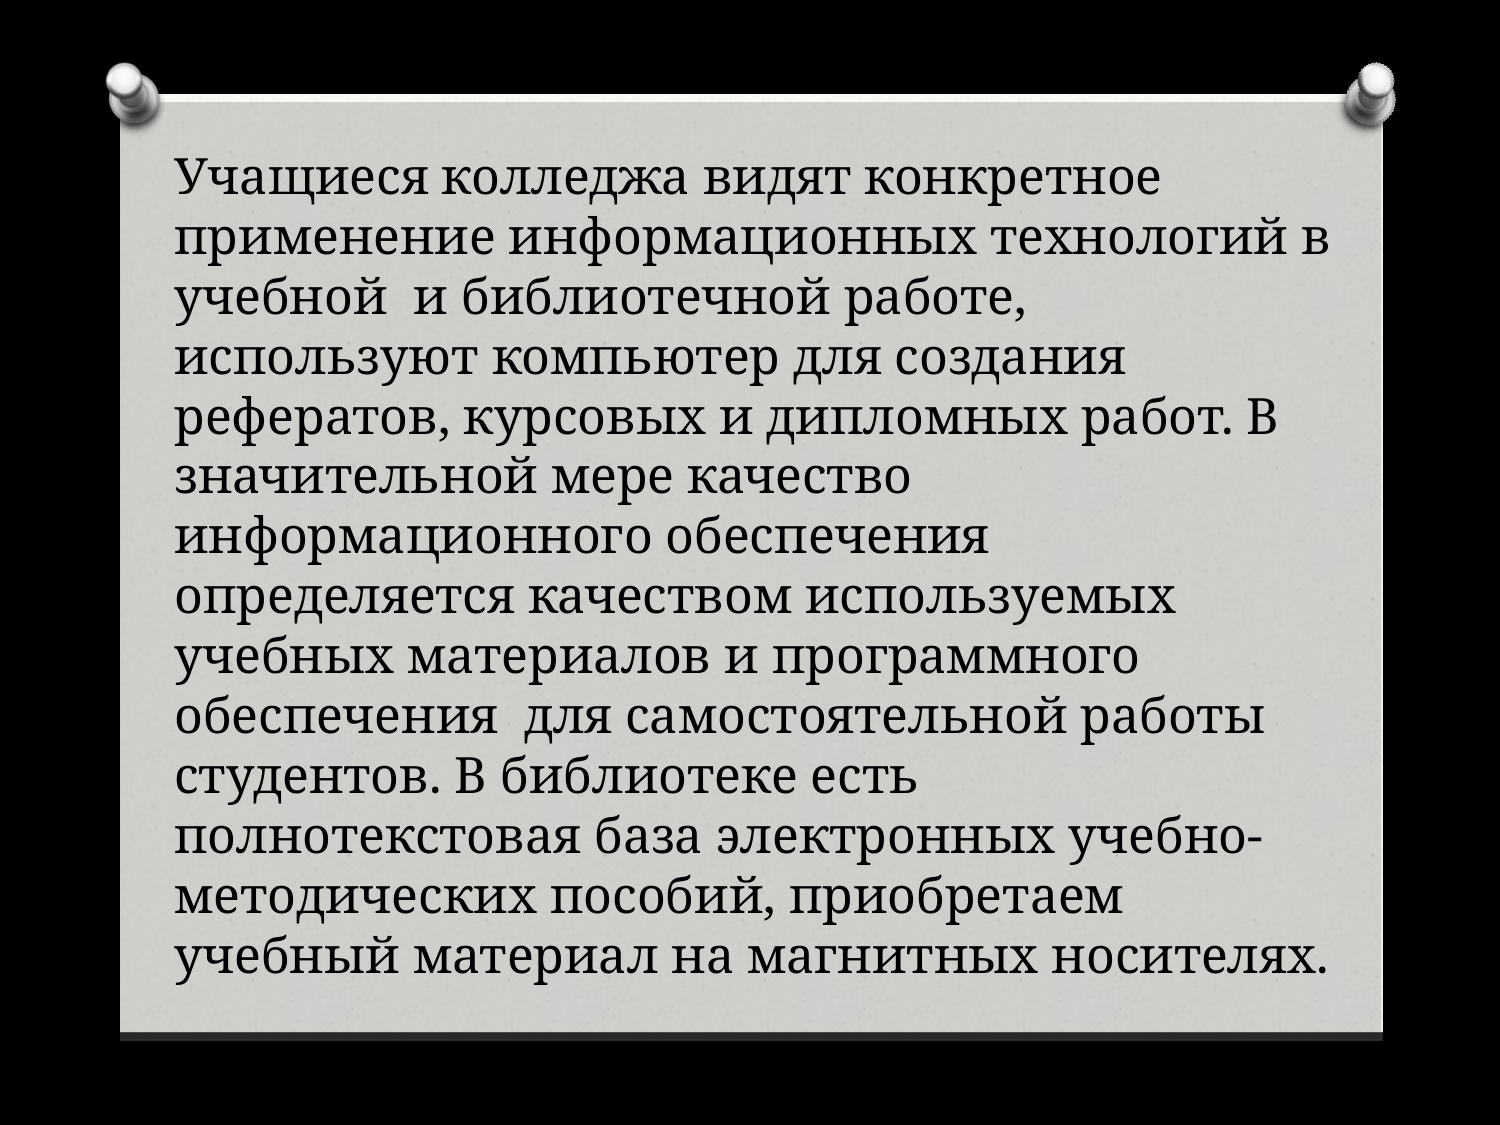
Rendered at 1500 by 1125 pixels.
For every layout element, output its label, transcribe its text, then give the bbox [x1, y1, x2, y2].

list Учащиеся колледжа видят конкретное применение информационных технологий в учебной и библиотечной работе, используют компьютер для создания рефератов, курсовых и дипломных работ. В значительной мере качество информационного обеспечения определяется качеством используемых учебных материалов и программного обеспечения для самостоятельной работы студентов. В библиотеке есть полнотекстовая база электронных учебно-методических пособий, приобретаем учебный материал на магнитных носителях. [159, 137, 1353, 1000]
